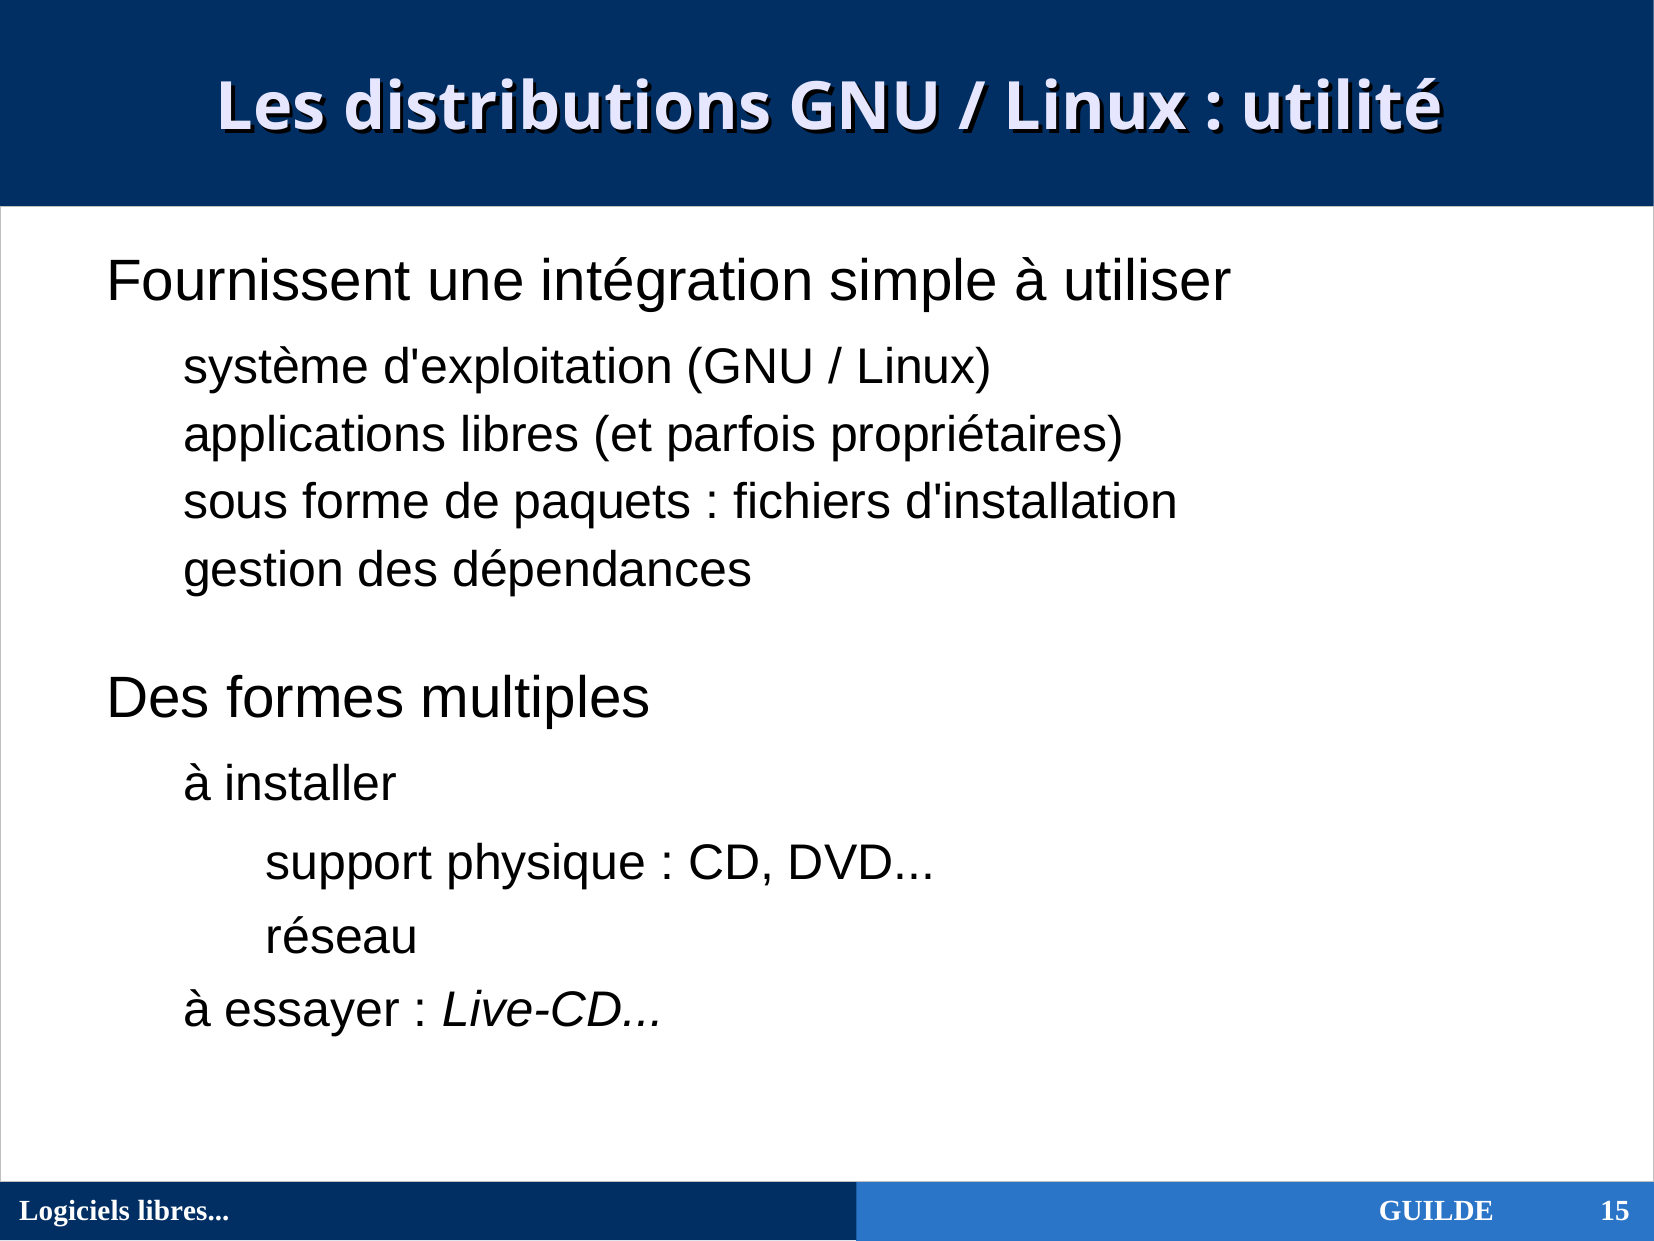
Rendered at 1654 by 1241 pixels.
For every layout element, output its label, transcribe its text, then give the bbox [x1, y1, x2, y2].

title Les distributions GNU / Linux : utilité [123, 0, 1536, 208]
list Fournissent une intégration simple à utiliser système d'exploitation (GNU / Linux) applications libres (et parfois propriétaires) sous forme de paquets : fichiers d'installation gestion des dépendances Des formes multiples à installer support physique : CD, DVD... réseau à essayer : Live-CD... [88, 247, 1595, 1134]
